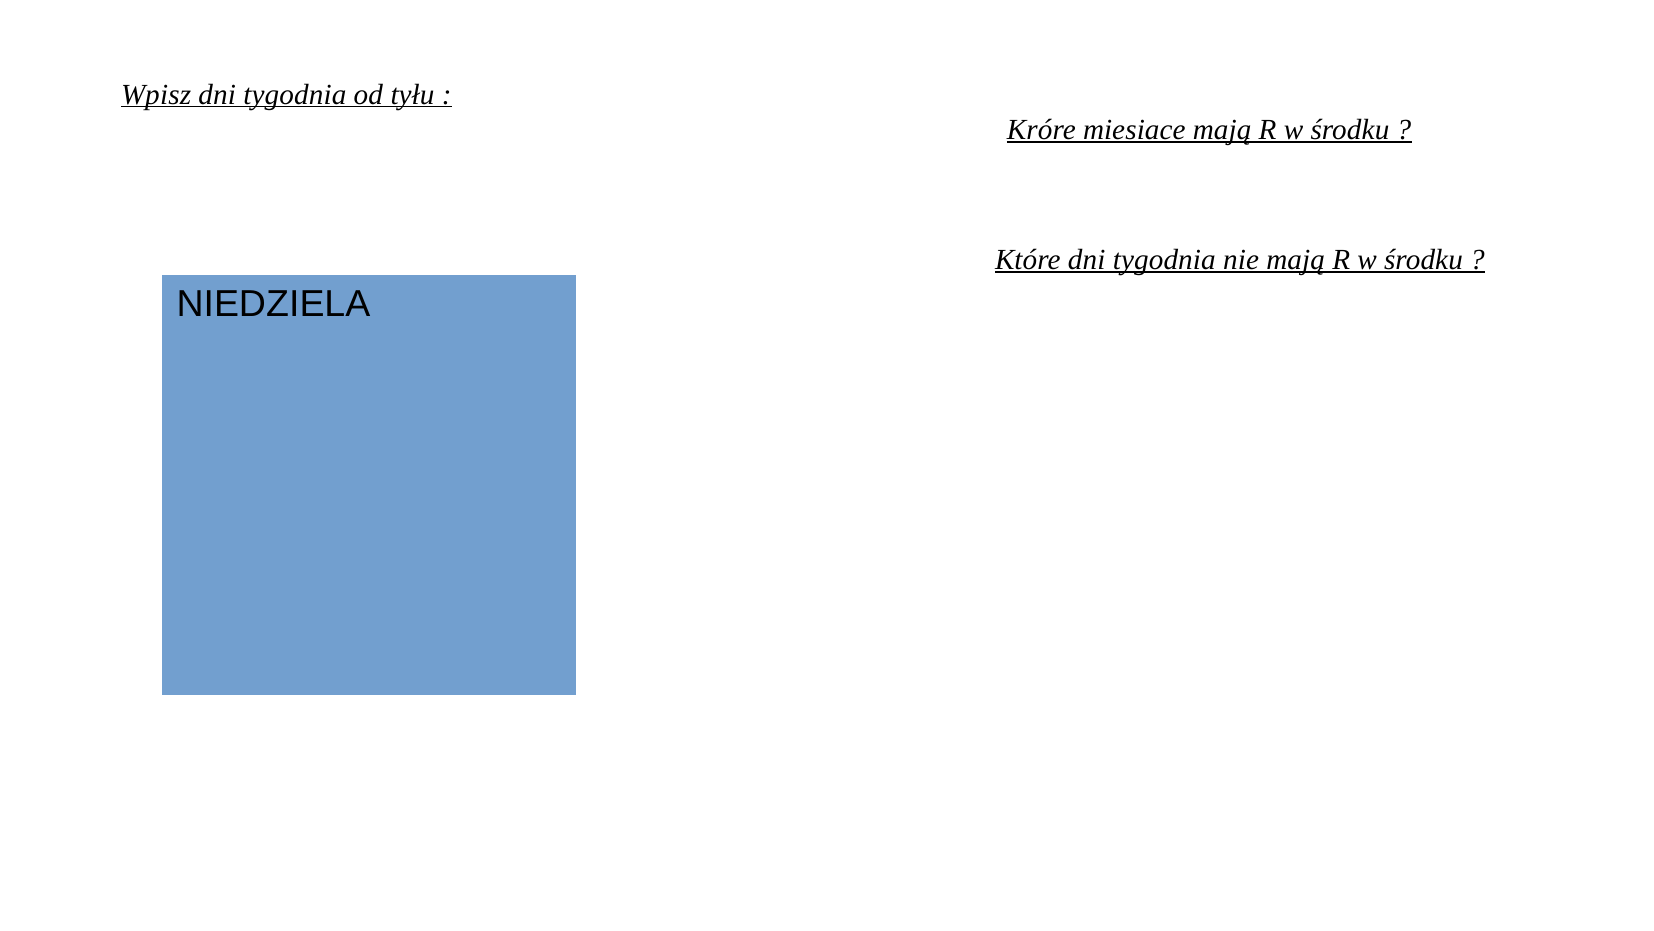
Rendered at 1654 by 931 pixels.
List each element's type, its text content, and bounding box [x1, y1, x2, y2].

text_box Wpisz dni tygodnia od tyłu : [106, 70, 467, 119]
table_header NIEDZIELA [162, 275, 576, 335]
table_cell [162, 395, 576, 454]
text_box Króre miesiace mają R w środku ? [992, 106, 1428, 155]
text_box Które dni tygodnia nie mają R w środku ? [980, 236, 1501, 284]
table_cell [162, 514, 576, 574]
table_cell [162, 454, 576, 514]
table_cell [162, 574, 576, 634]
table_cell [162, 634, 576, 695]
table_cell [162, 335, 576, 395]
